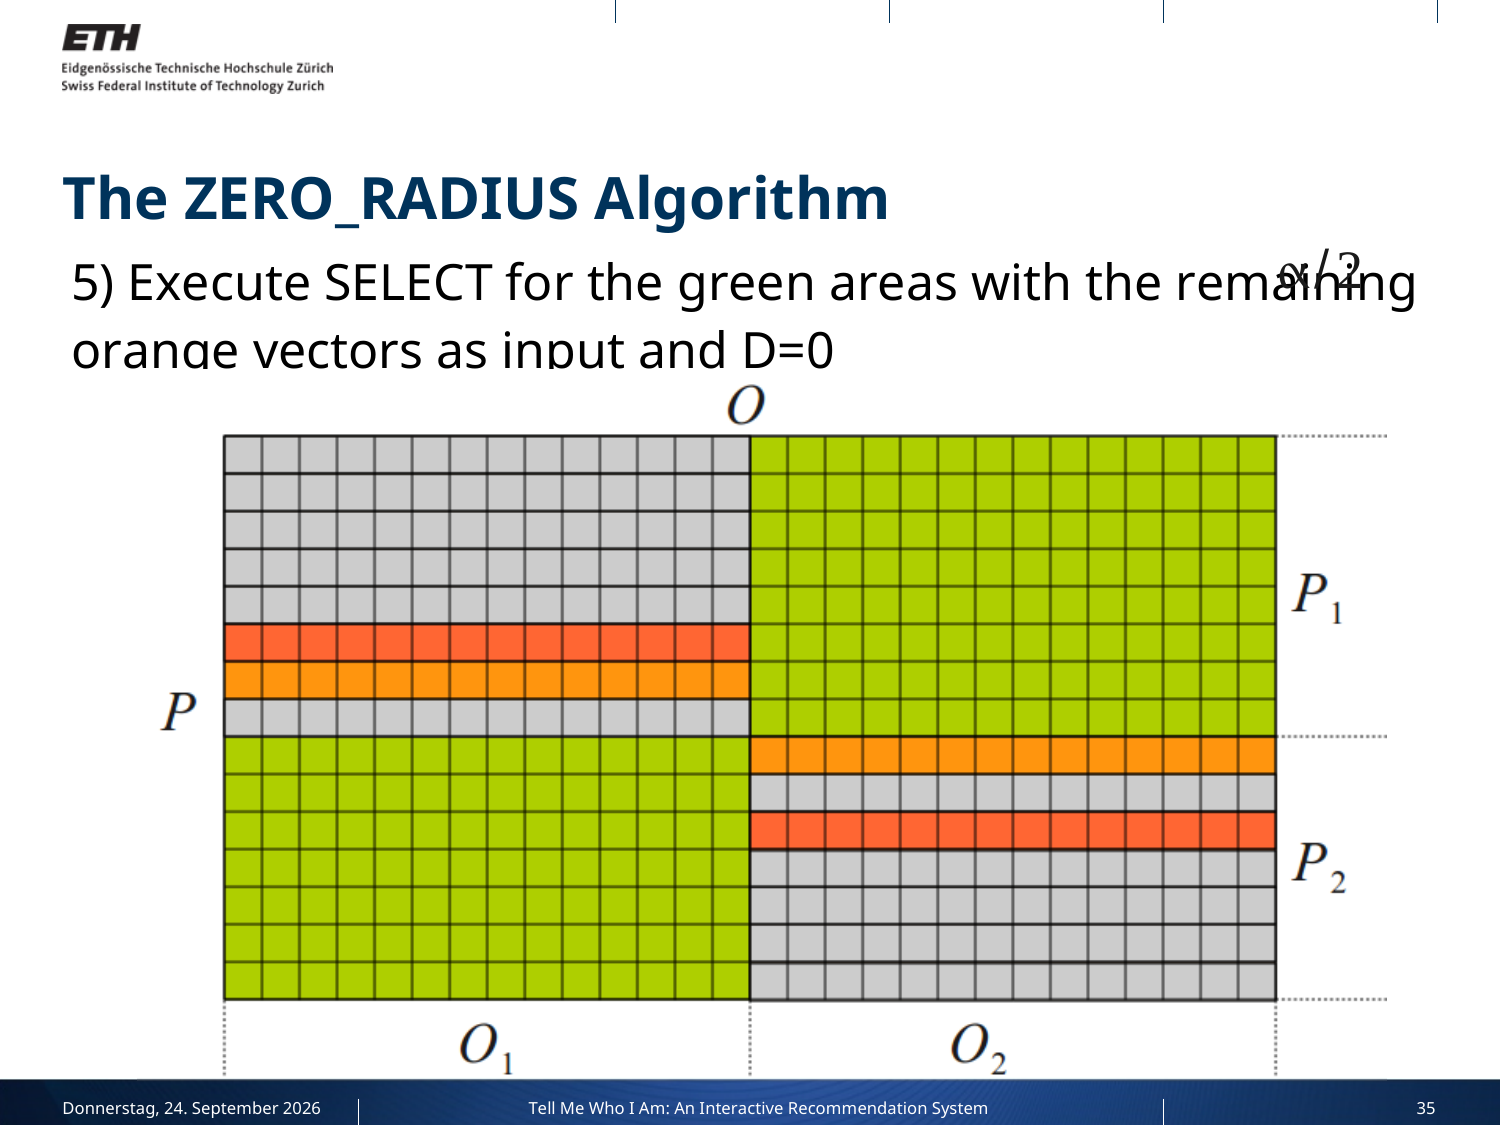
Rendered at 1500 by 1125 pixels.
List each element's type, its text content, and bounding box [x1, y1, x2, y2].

chart [1271, 240, 1370, 300]
picture [62, 24, 333, 94]
title The ZERO_RADIUS Algorithm [62, 157, 1438, 296]
list 5) Execute SELECT for the green areas with the remaining orange vectors as input and D=0 [71, 246, 1447, 833]
picture [0, 369, 1500, 1125]
